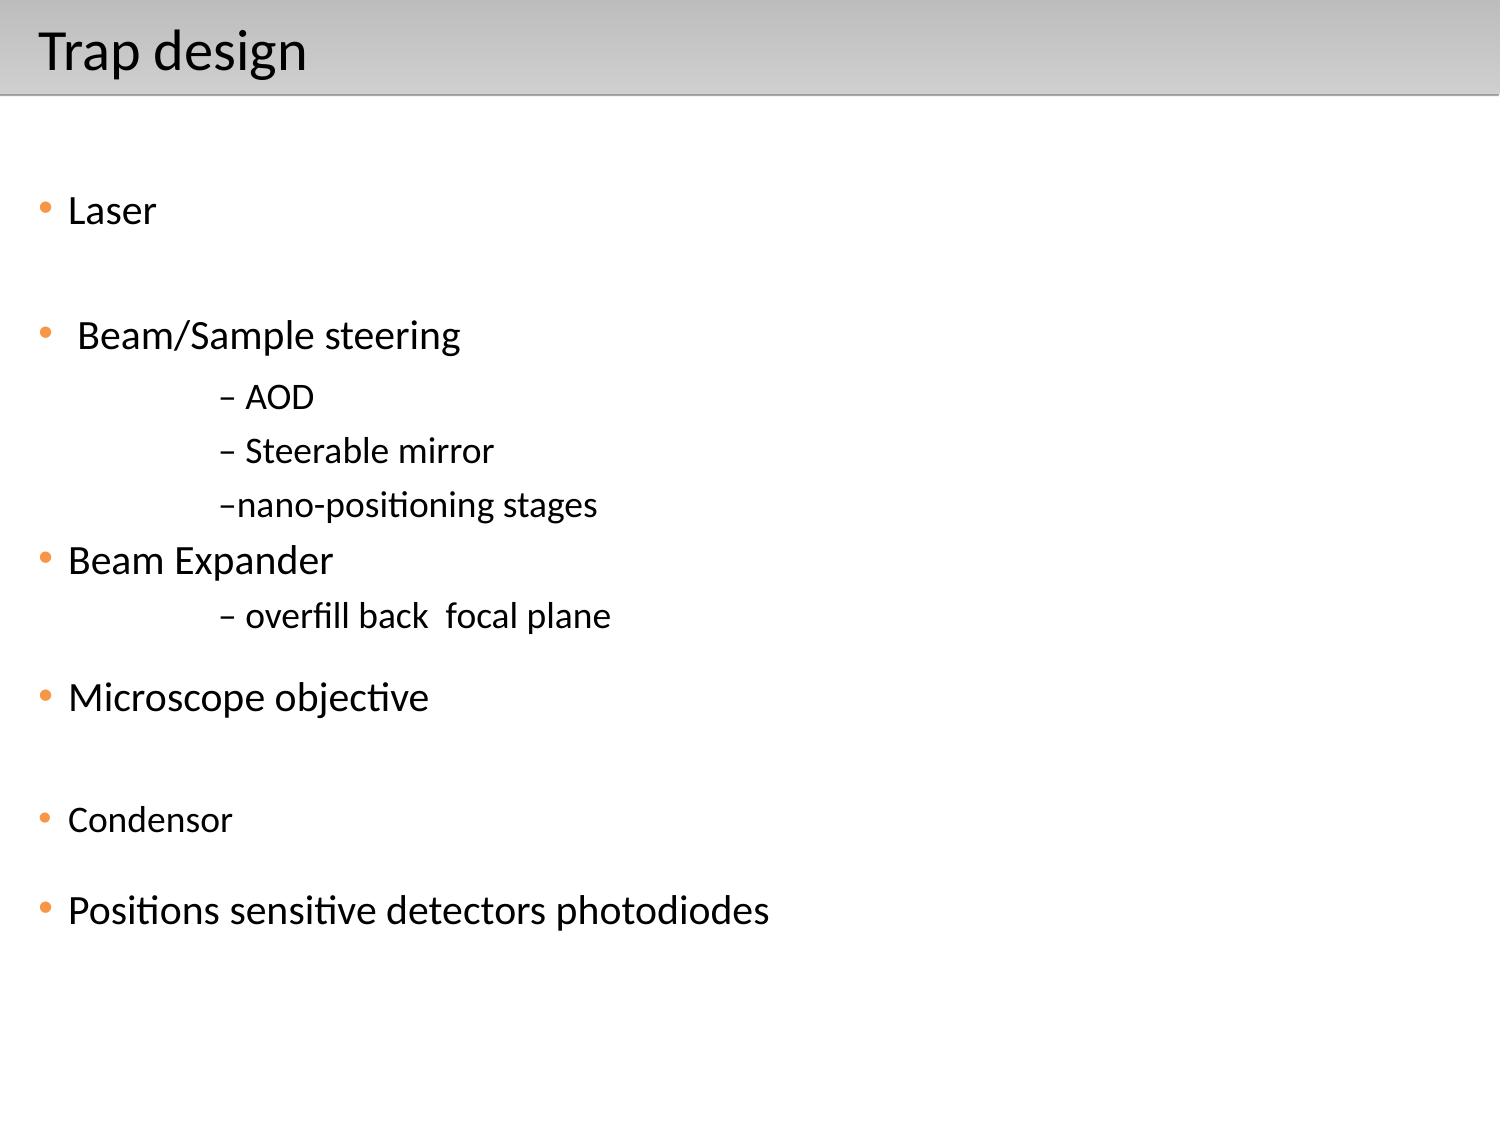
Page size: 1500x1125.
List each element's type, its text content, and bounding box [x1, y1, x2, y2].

text_box Microscope objective [0, 662, 1500, 738]
text_box Positions sensitive detectors photodiodes [0, 875, 1500, 951]
text_box Beam/Sample steering – AOD – Steerable mirror –nano-positioning stages [0, 299, 1500, 525]
text_box Laser [0, 174, 1500, 250]
text_box Condensor [0, 787, 1500, 863]
title Trap design [23, 0, 1477, 94]
text_box Beam Expander – overfill back focal plane [0, 525, 1500, 662]
